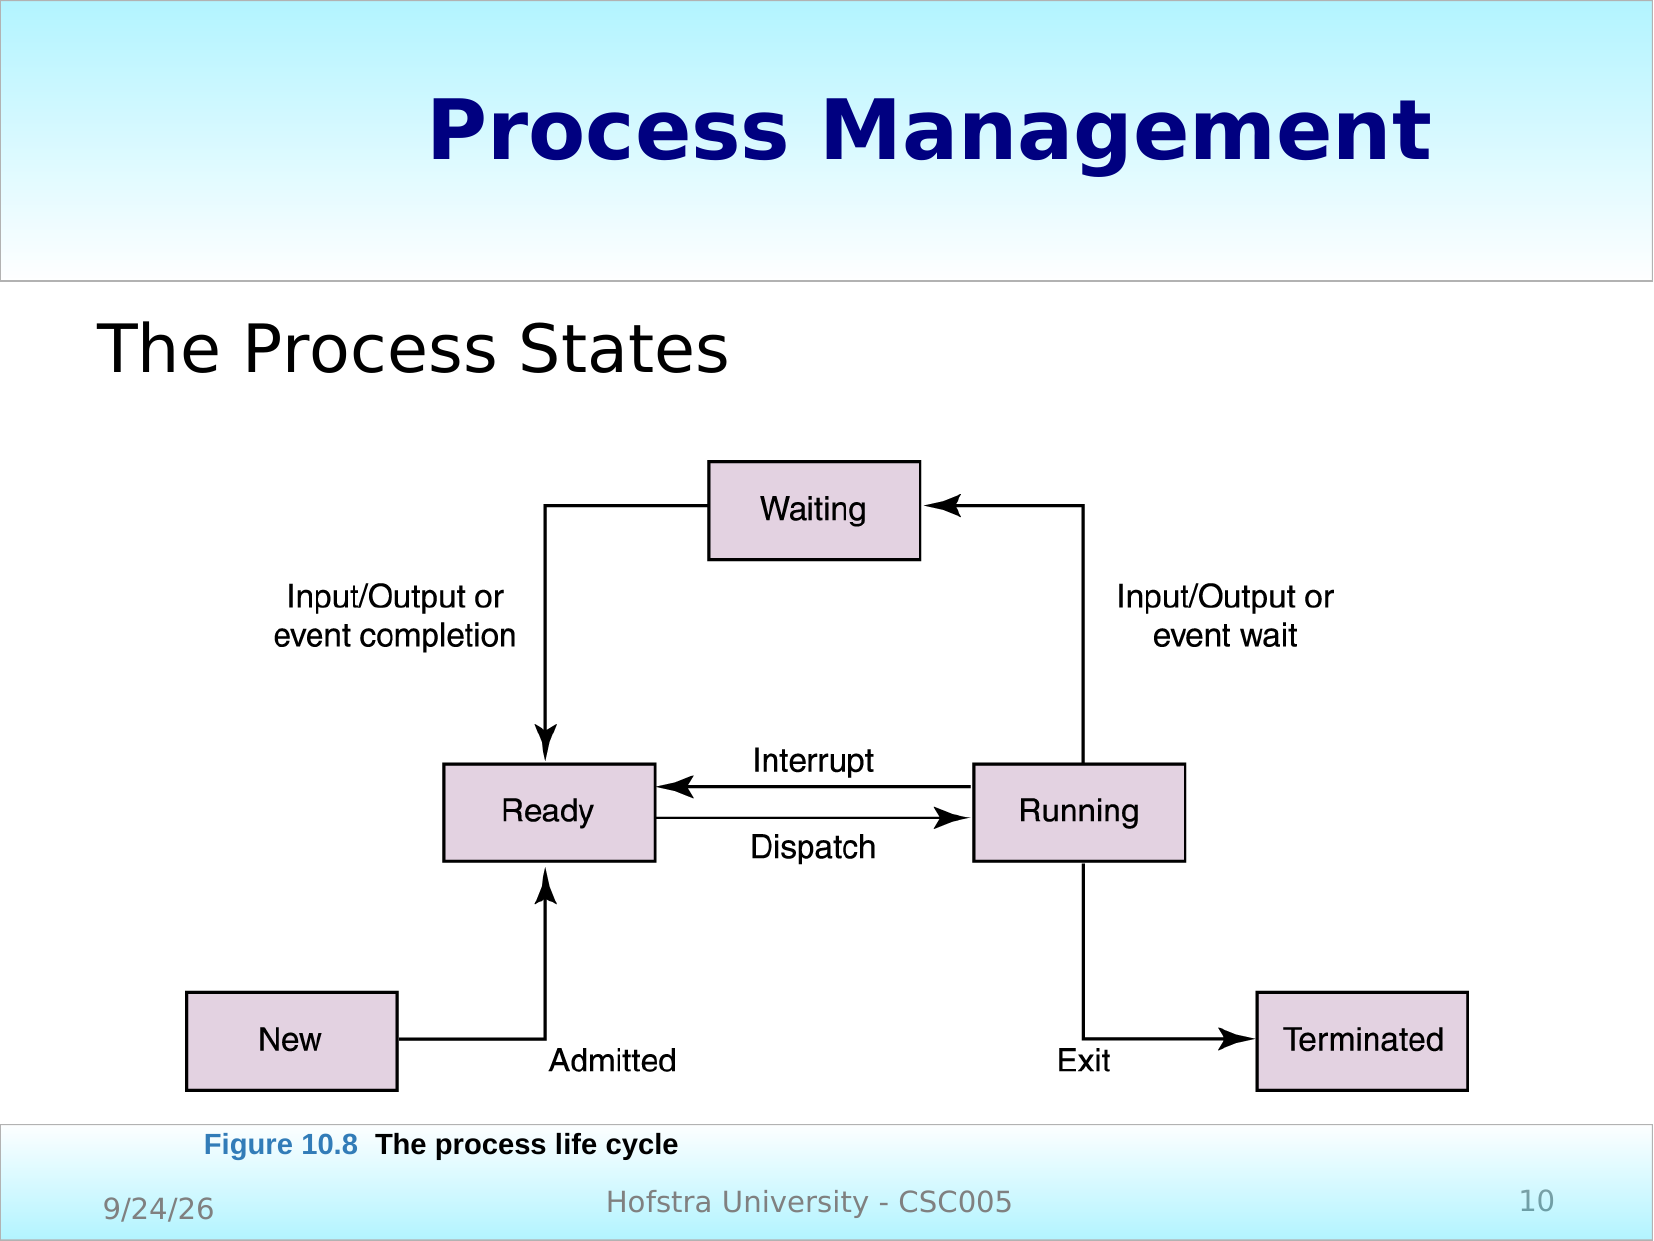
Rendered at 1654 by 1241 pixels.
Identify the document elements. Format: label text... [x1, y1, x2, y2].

picture [165, 440, 1488, 1111]
text_box Figure 10.8 The process life cycle [189, 1120, 695, 1169]
title Process Management [247, 27, 1612, 235]
list The Process States [82, 303, 1571, 442]
